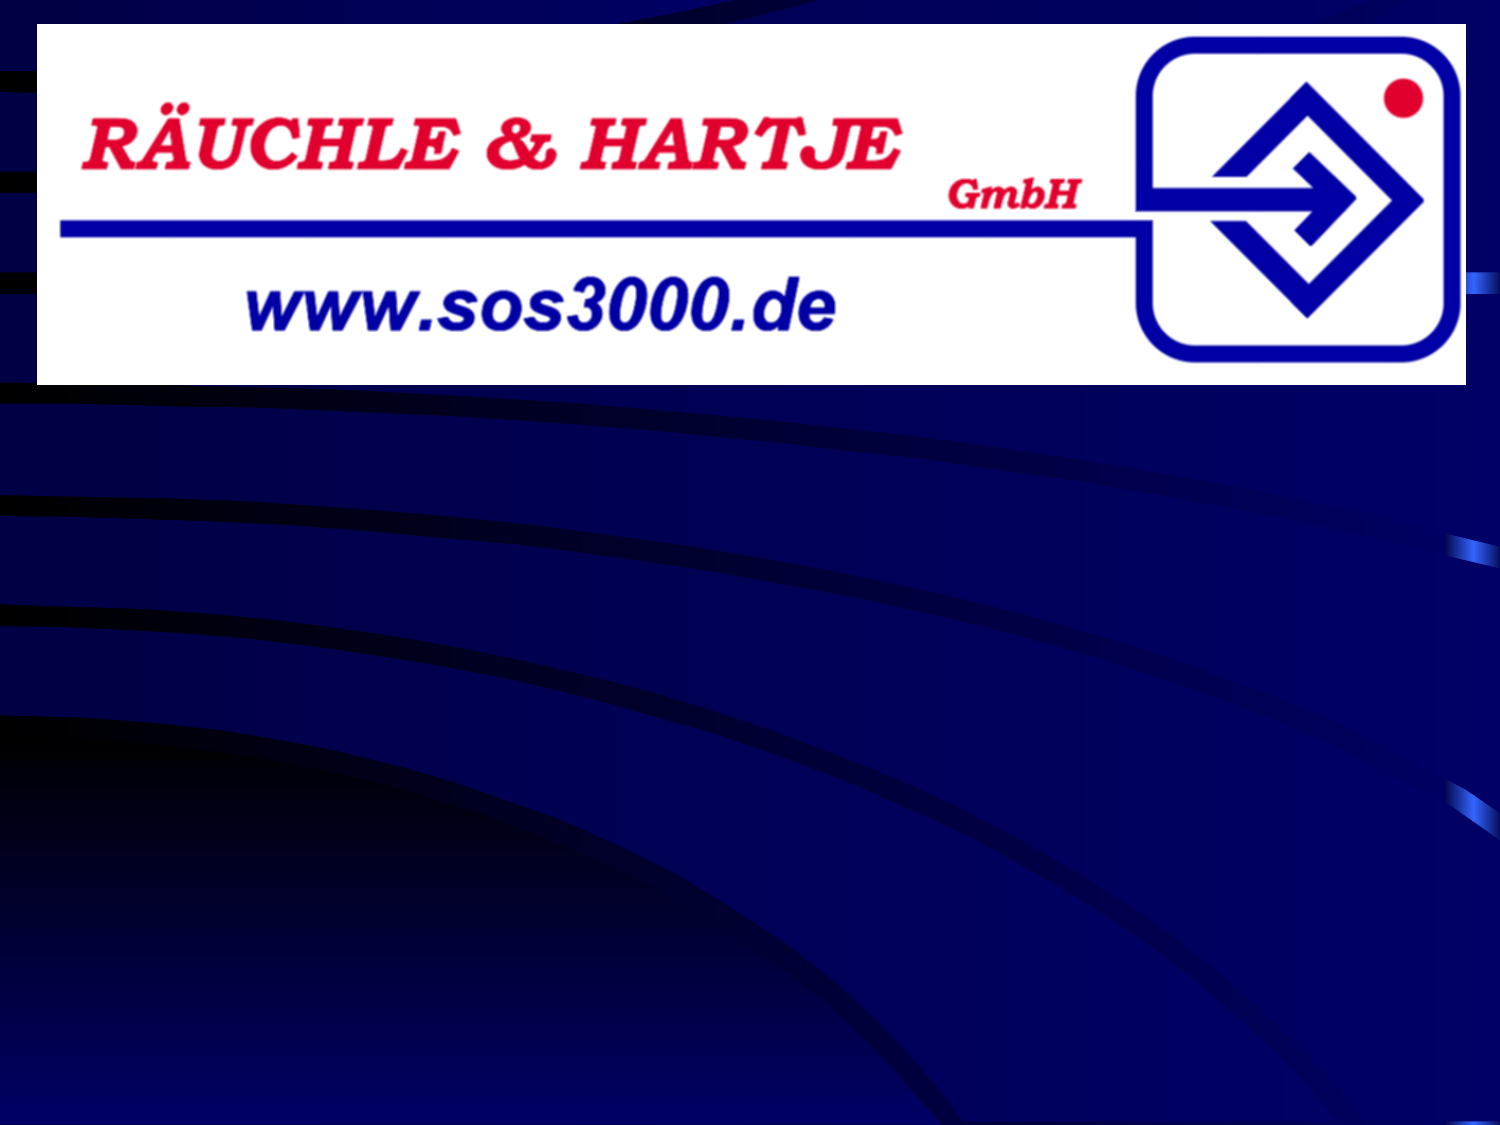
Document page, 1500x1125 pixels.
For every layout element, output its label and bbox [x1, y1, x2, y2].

picture [37, 24, 1466, 385]
